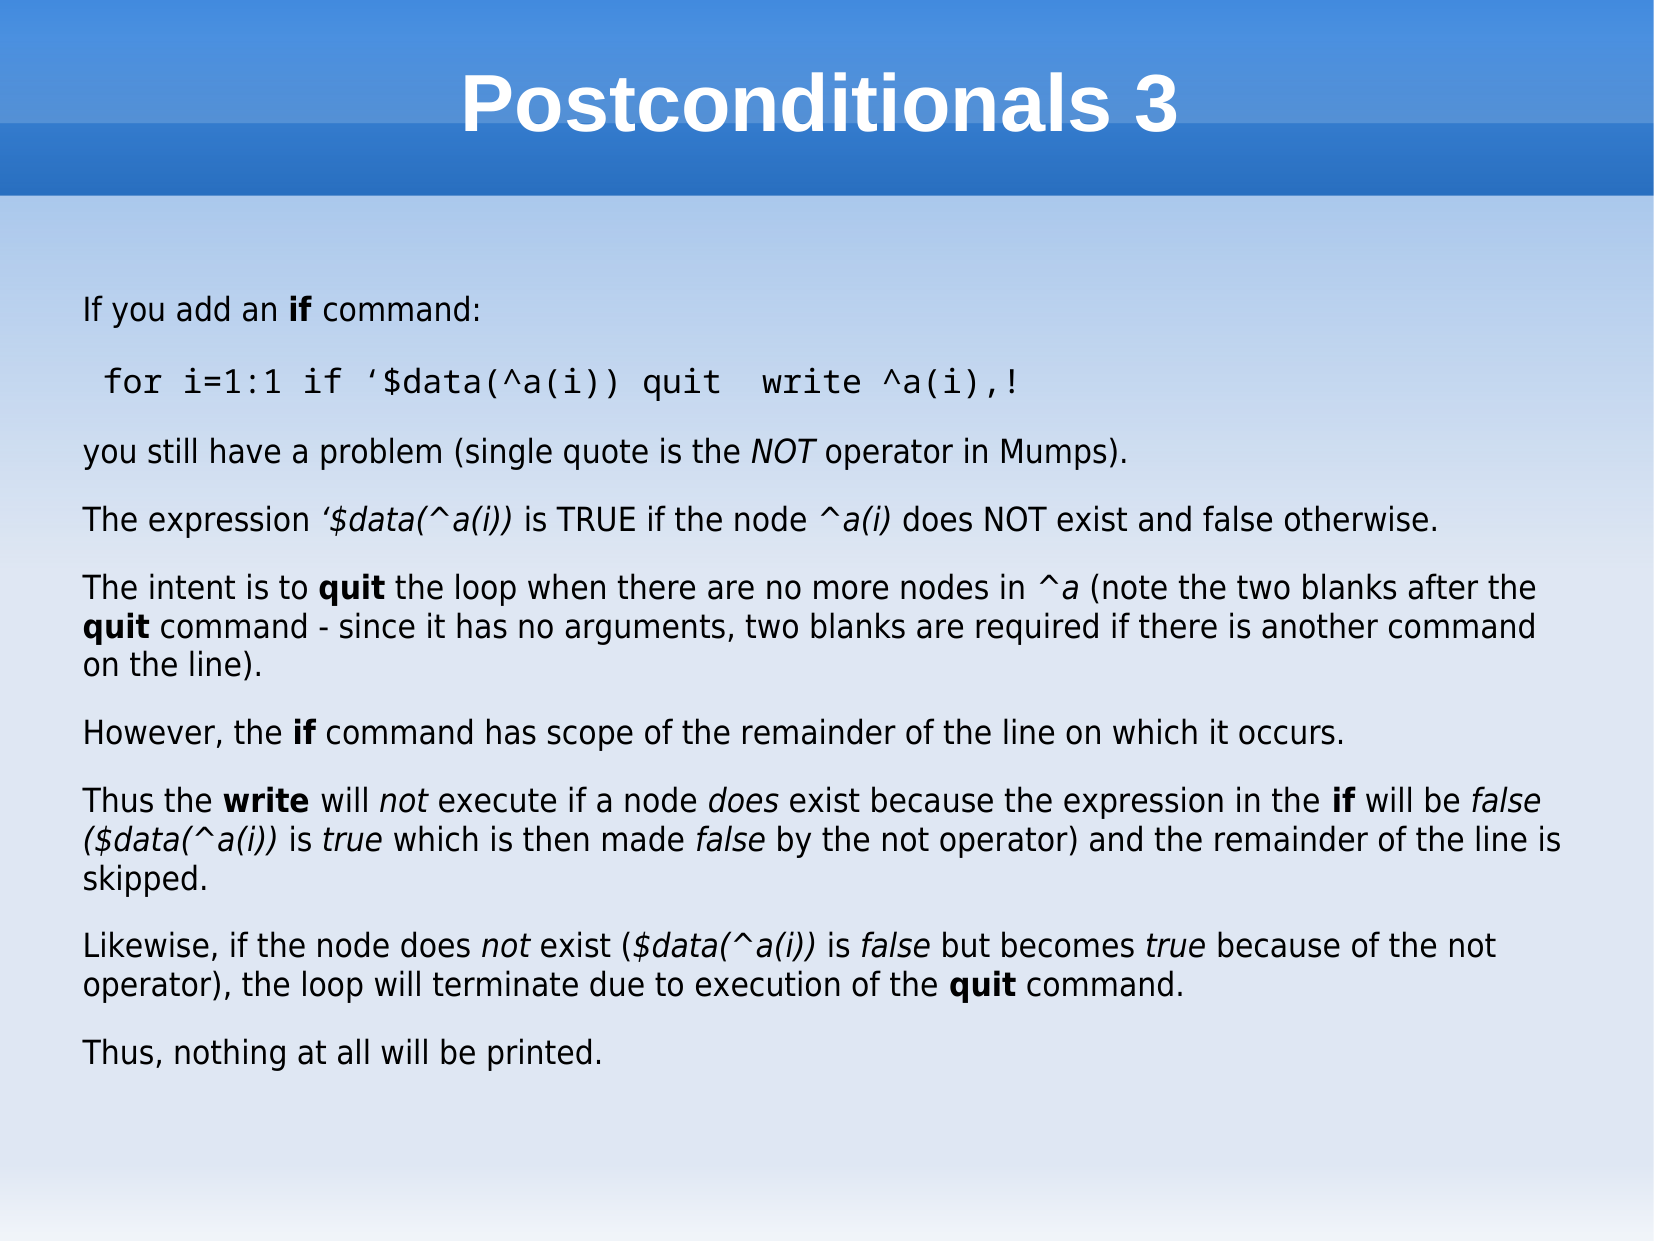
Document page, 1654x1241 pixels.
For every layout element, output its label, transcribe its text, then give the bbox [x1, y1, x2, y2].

picture [0, 0, 1654, 1241]
title Postconditionals 3 [76, 0, 1565, 208]
list If you add an if command: for i=1:1 if ‘$data(^a(i)) quit write ^a(i),! you still have a problem (single quote is the NOT operator in Mumps). The expression ‘$data(^a(i)) is TRUE if the node ^a(i) does NOT exist and false otherwise. The intent is to quit the loop when there are no more nodes in ^a (note the two blanks after the quit command - since it has no arguments, two blanks are required if there is another command on the line). However, the if command has scope of the remainder of the line on which it occurs. Thus the write will not execute if a node does exist because the expression in the if will be false ($data(^a(i)) is true which is then made false by the not operator) and the remainder of the line is skipped. Likewise, if the node does not exist ($data(^a(i)) is false but becomes true because of the not operator), the loop will terminate due to execution of the quit command. Thus, nothing at all will be printed. [82, 290, 1571, 1213]
